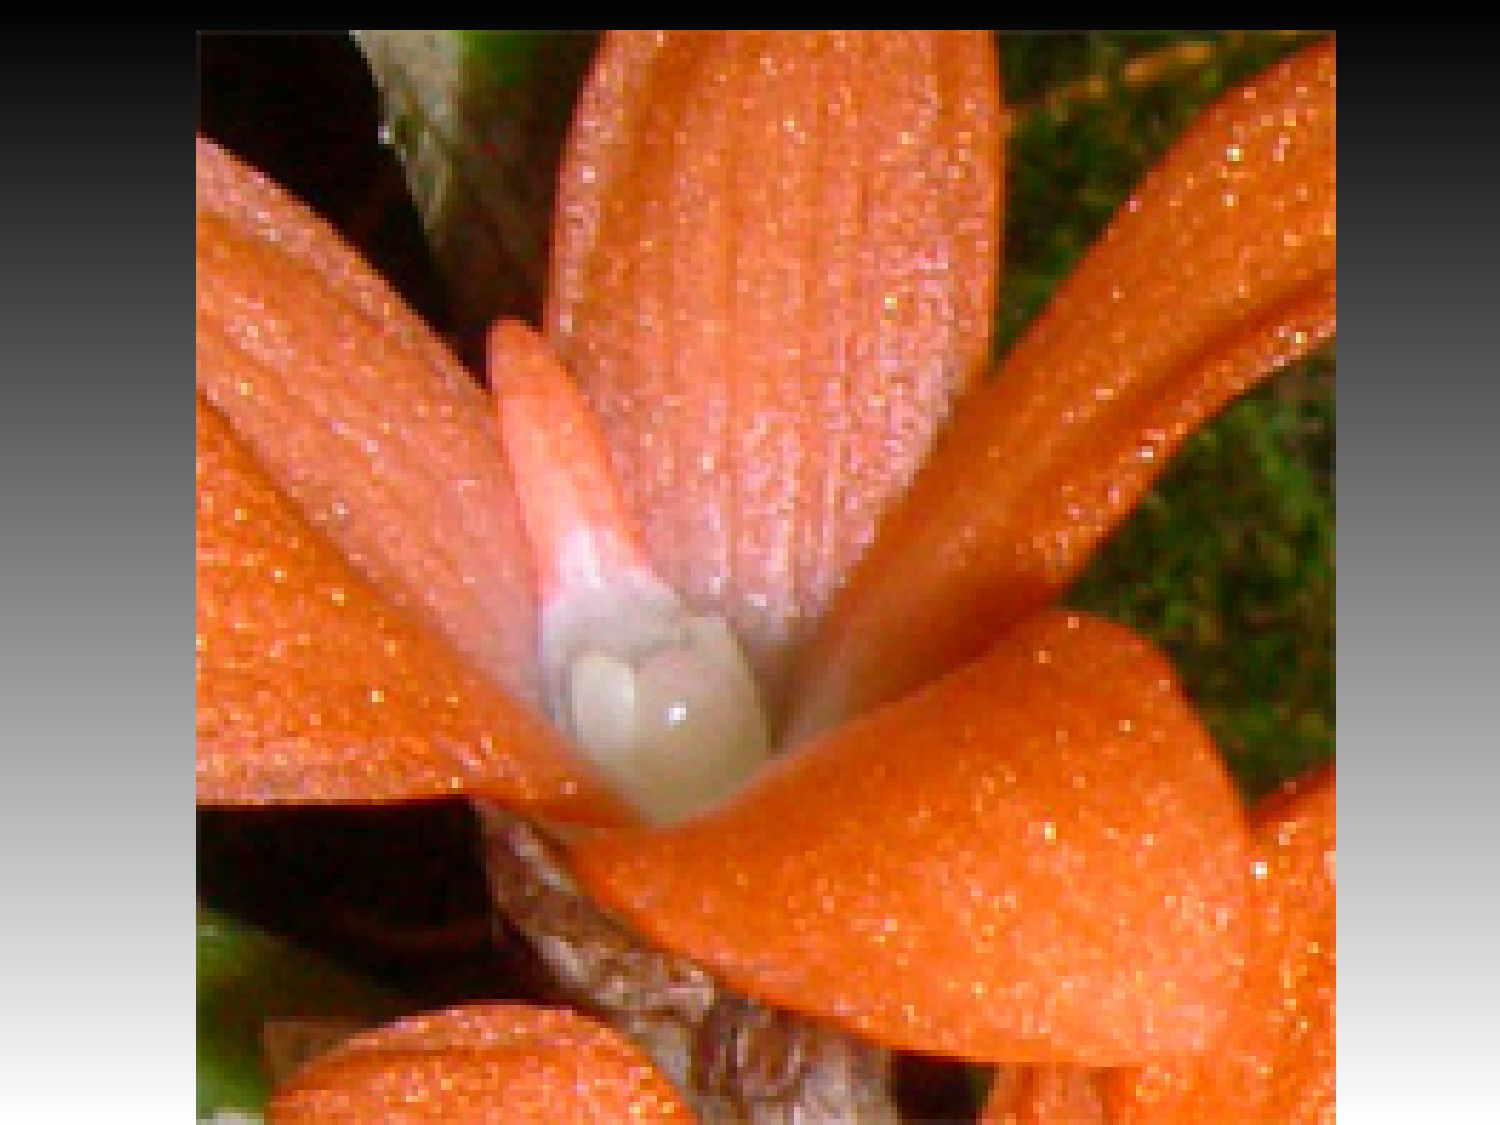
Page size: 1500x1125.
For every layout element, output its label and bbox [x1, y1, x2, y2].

picture [196, 30, 1336, 1125]
